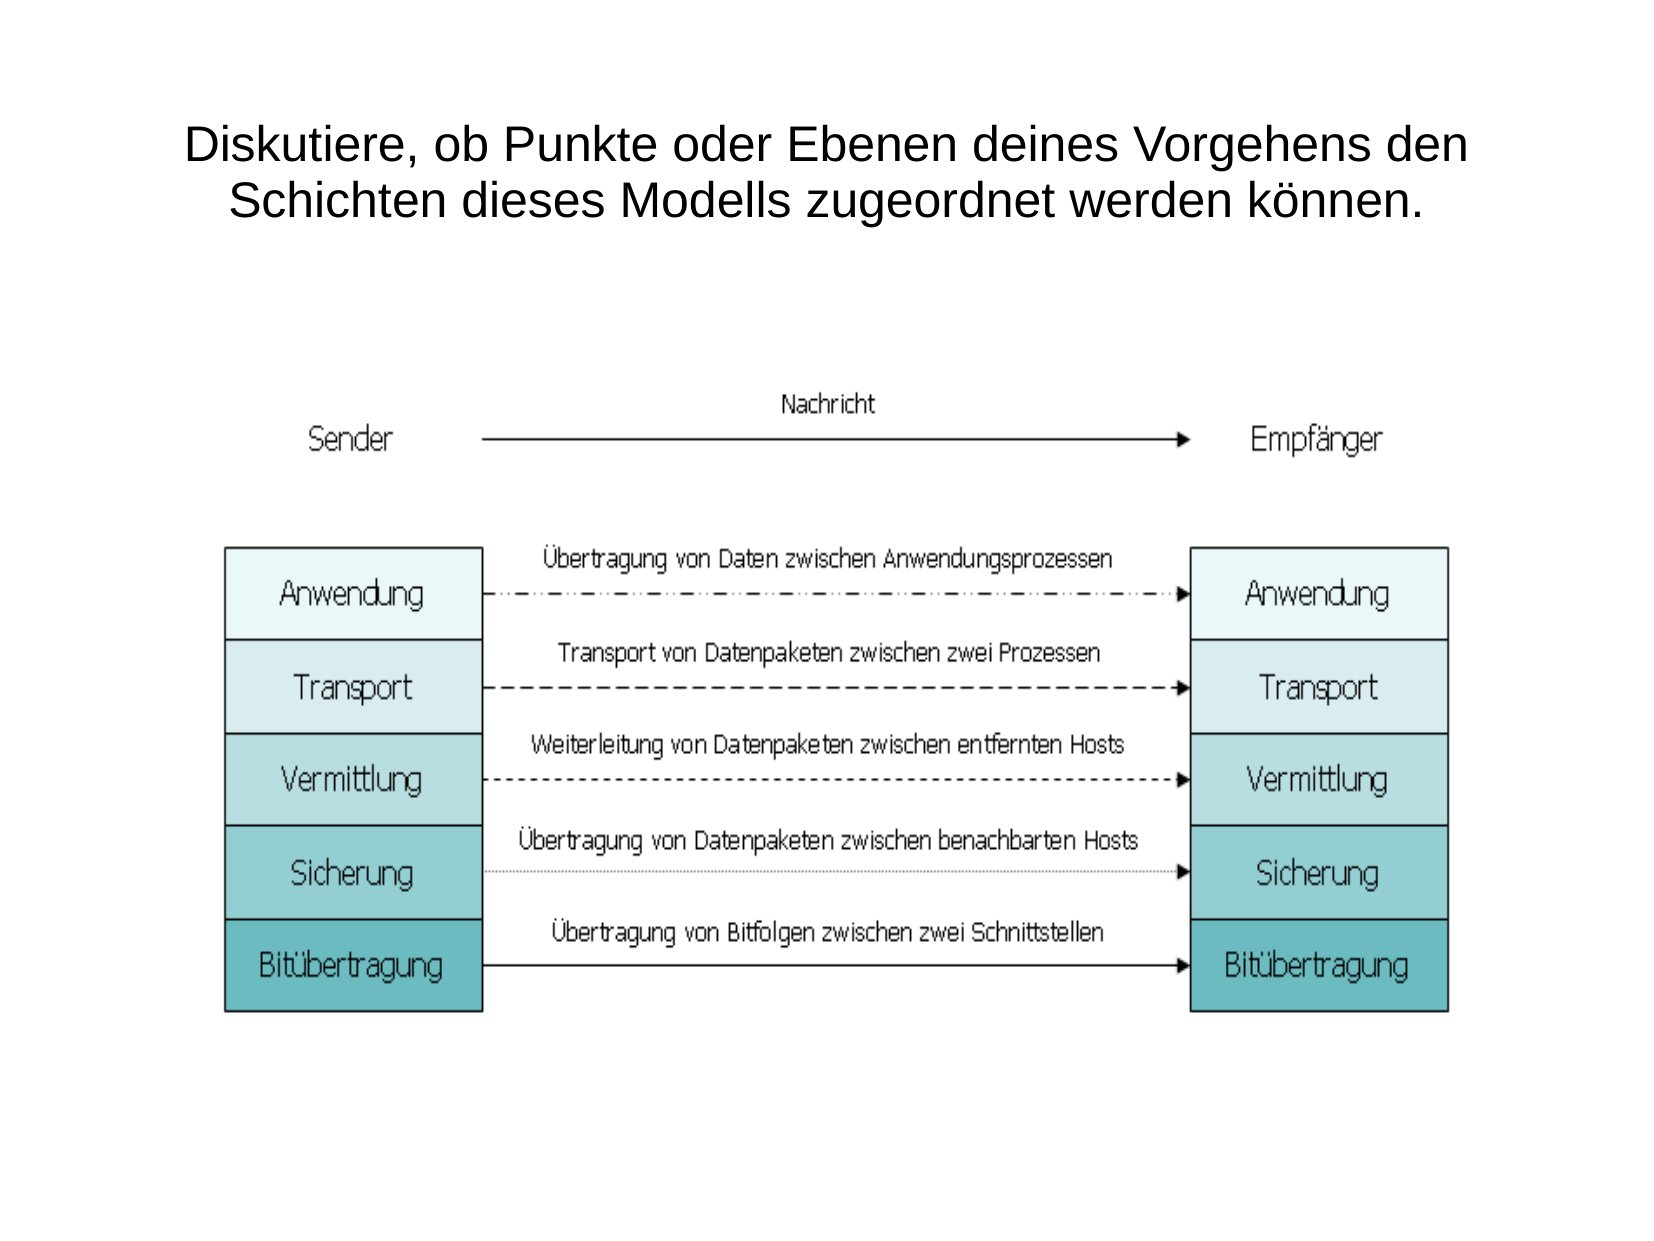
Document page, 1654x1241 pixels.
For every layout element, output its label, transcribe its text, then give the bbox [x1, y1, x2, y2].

picture [188, 372, 1472, 1040]
title Diskutiere, ob Punkte oder Ebenen deines Vorgehens den Schichten dieses Modells zugeordnet werden können. [82, 60, 1571, 284]
